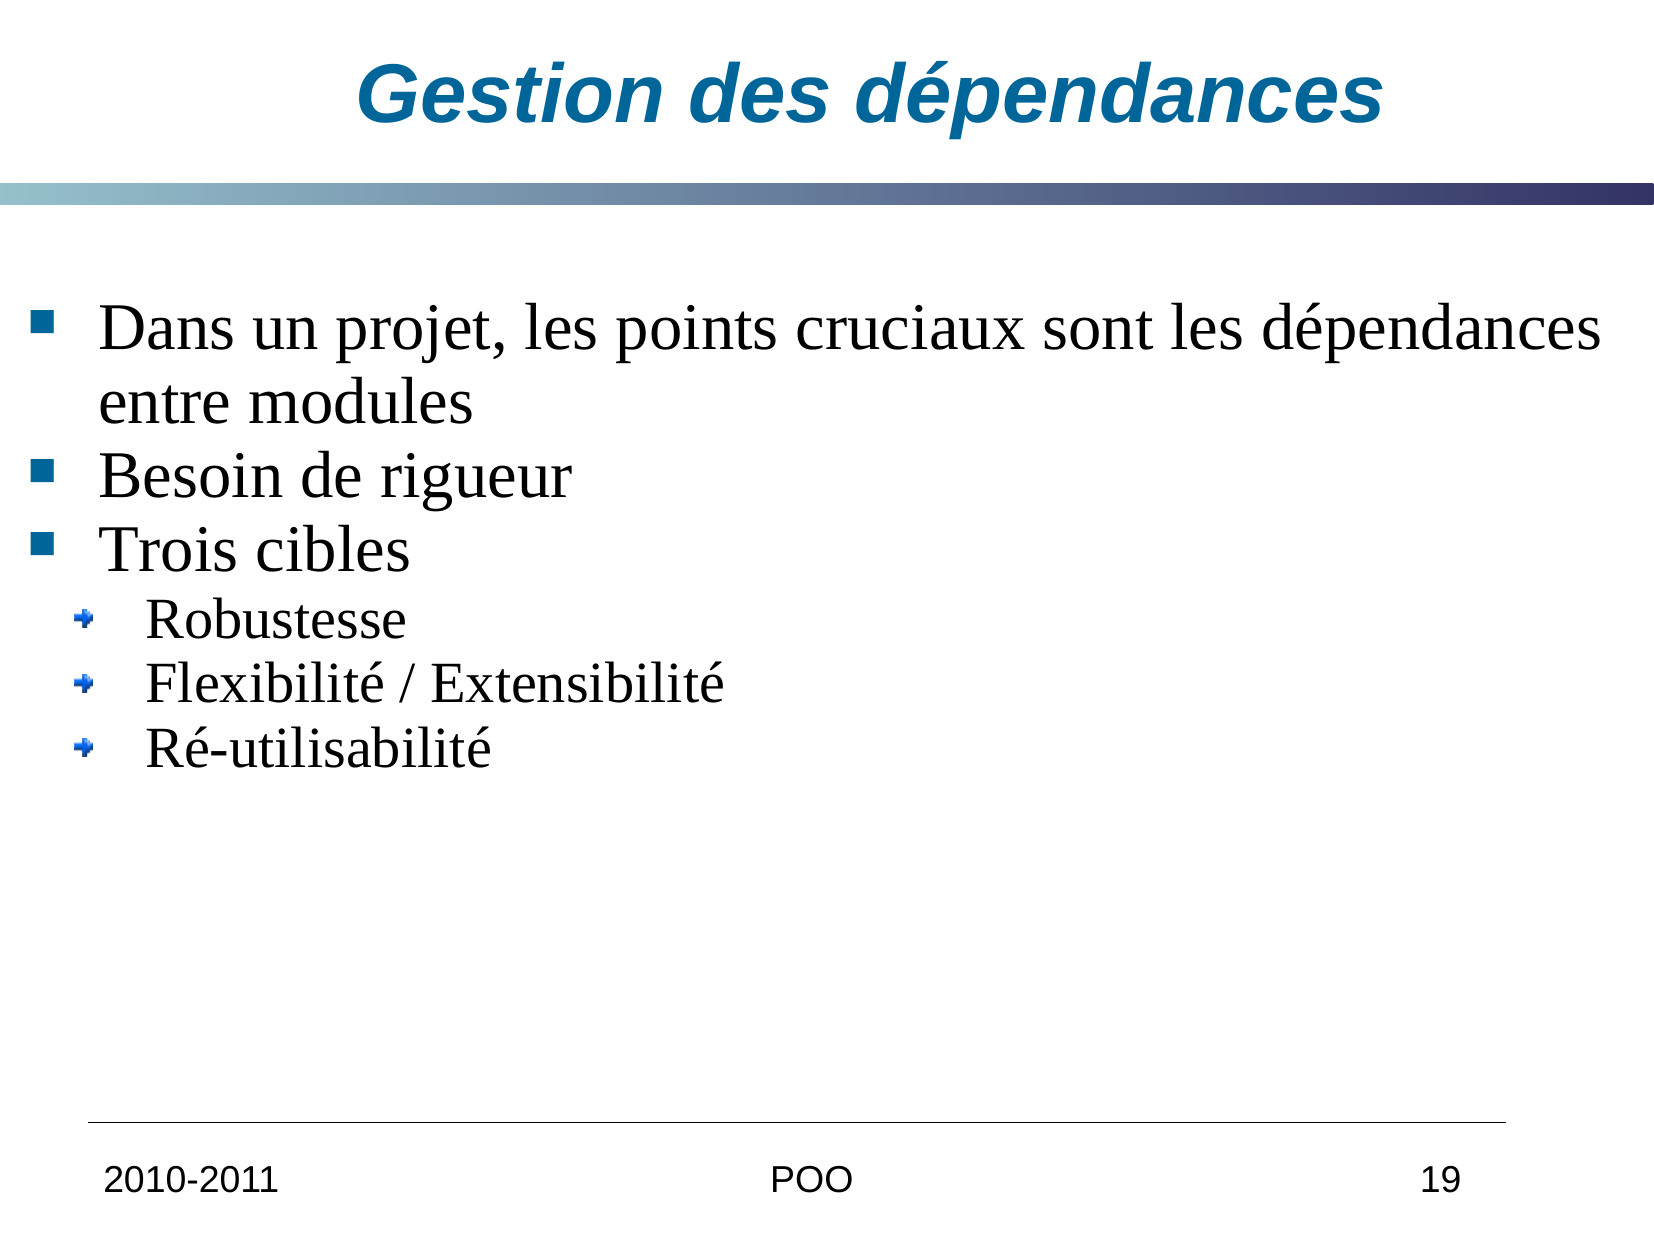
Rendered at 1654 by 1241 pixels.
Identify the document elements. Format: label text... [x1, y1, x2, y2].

list Dans un projet, les points cruciaux sont les dépendances entre modules Besoin de rigueur Trois cibles Robustesse Flexibilité / Extensibilité Ré-utilisabilité [15, 290, 1639, 1208]
title Gestion des dépendances [236, 9, 1506, 178]
